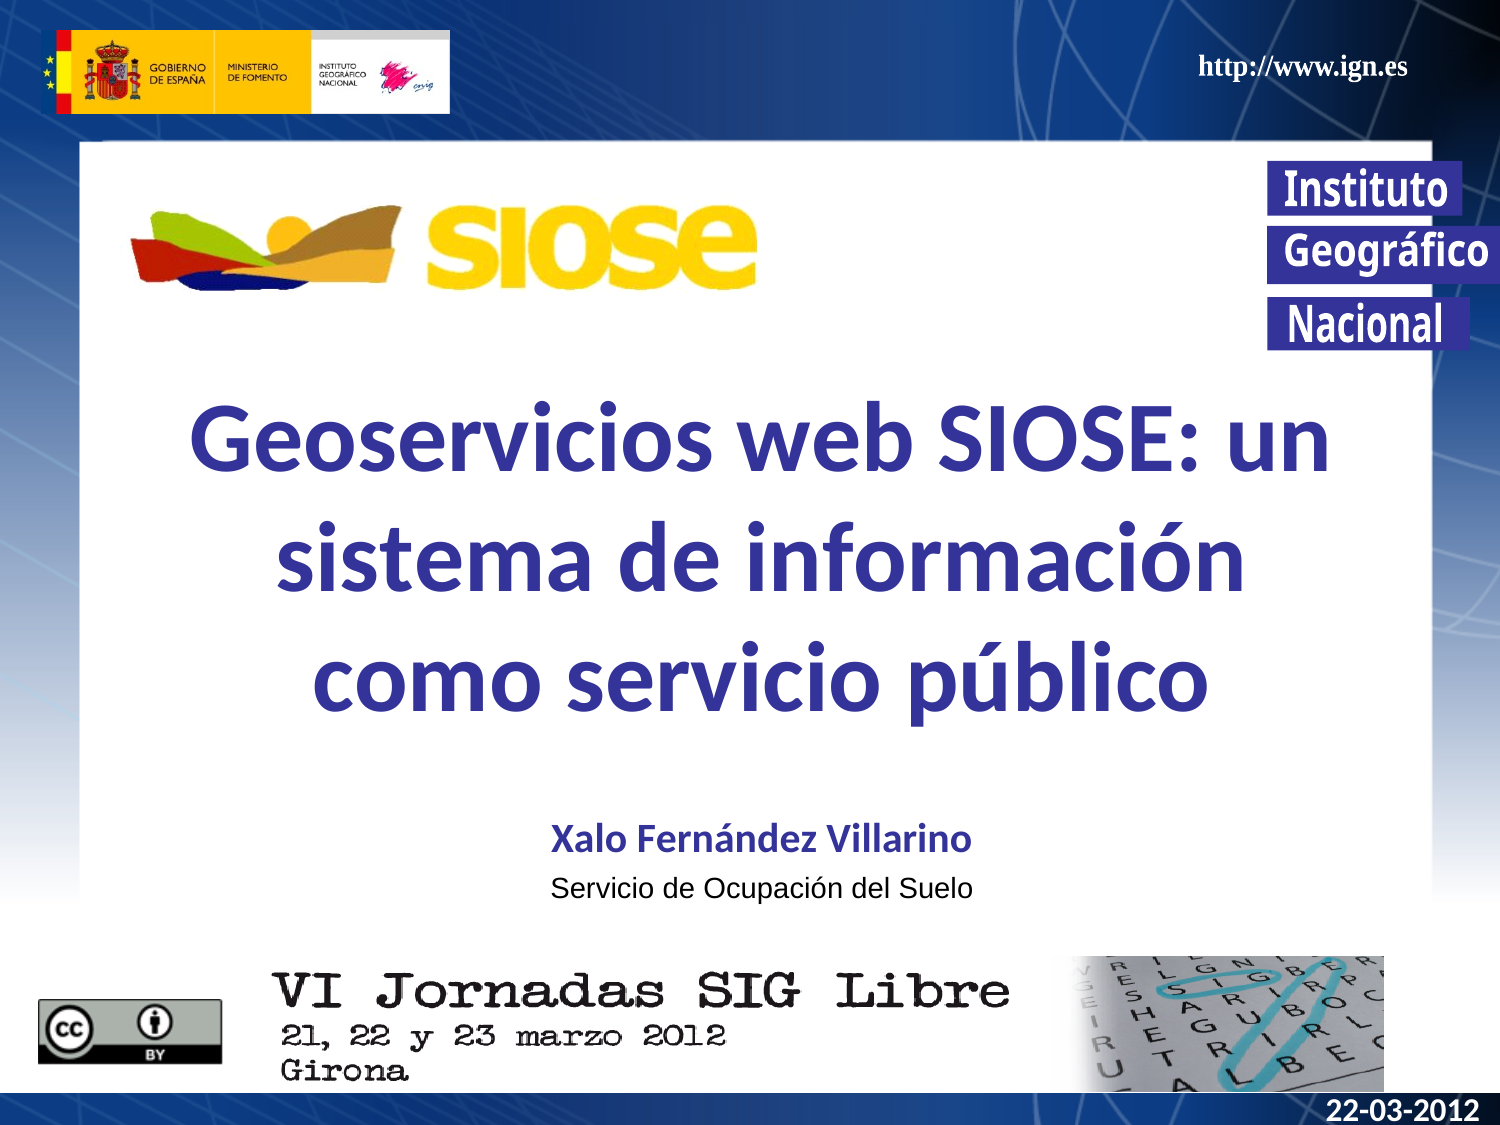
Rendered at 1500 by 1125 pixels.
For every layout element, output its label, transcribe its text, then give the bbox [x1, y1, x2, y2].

picture [0, 0, 1500, 1125]
text_box Geoservicios web SIOSE: un sistema de información como servicio público Xalo Fernández Villarino [159, 363, 1365, 869]
text_box Servicio de Ocupación del Suelo [535, 862, 989, 912]
